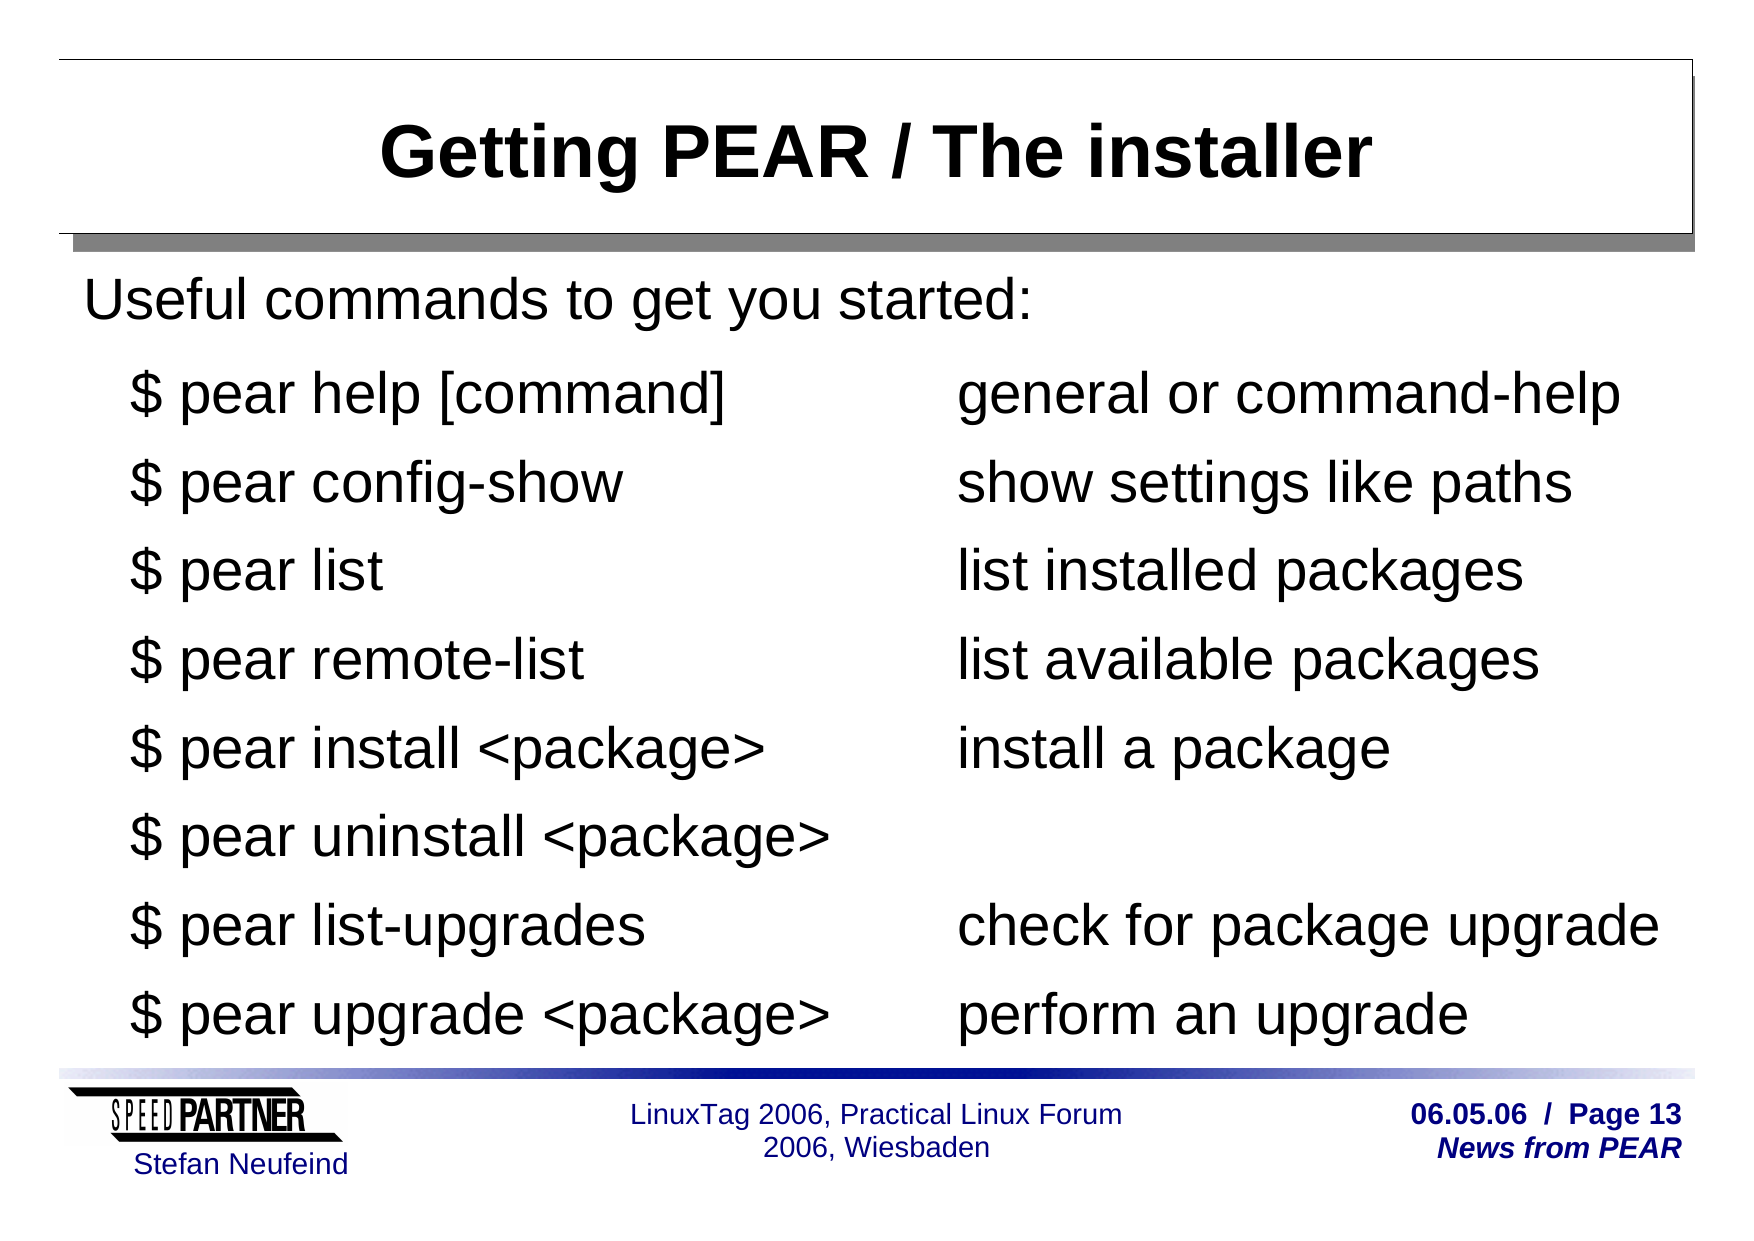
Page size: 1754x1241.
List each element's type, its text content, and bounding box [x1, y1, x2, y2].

picture [59, 1068, 1695, 1079]
picture [64, 1082, 348, 1146]
title Getting PEAR / The installer [59, 59, 1695, 244]
list Useful commands to get you started: $ pear help [command] general or command-help $ pear config-show show settings like paths $ pear list list installed packages $ pear remote-list list available packages $ pear install <package> install a package $ pear uninstall <package> $ pear list-upgrades check for package upgrade $ pear upgrade <package> perform an upgrade [71, 266, 1695, 1049]
